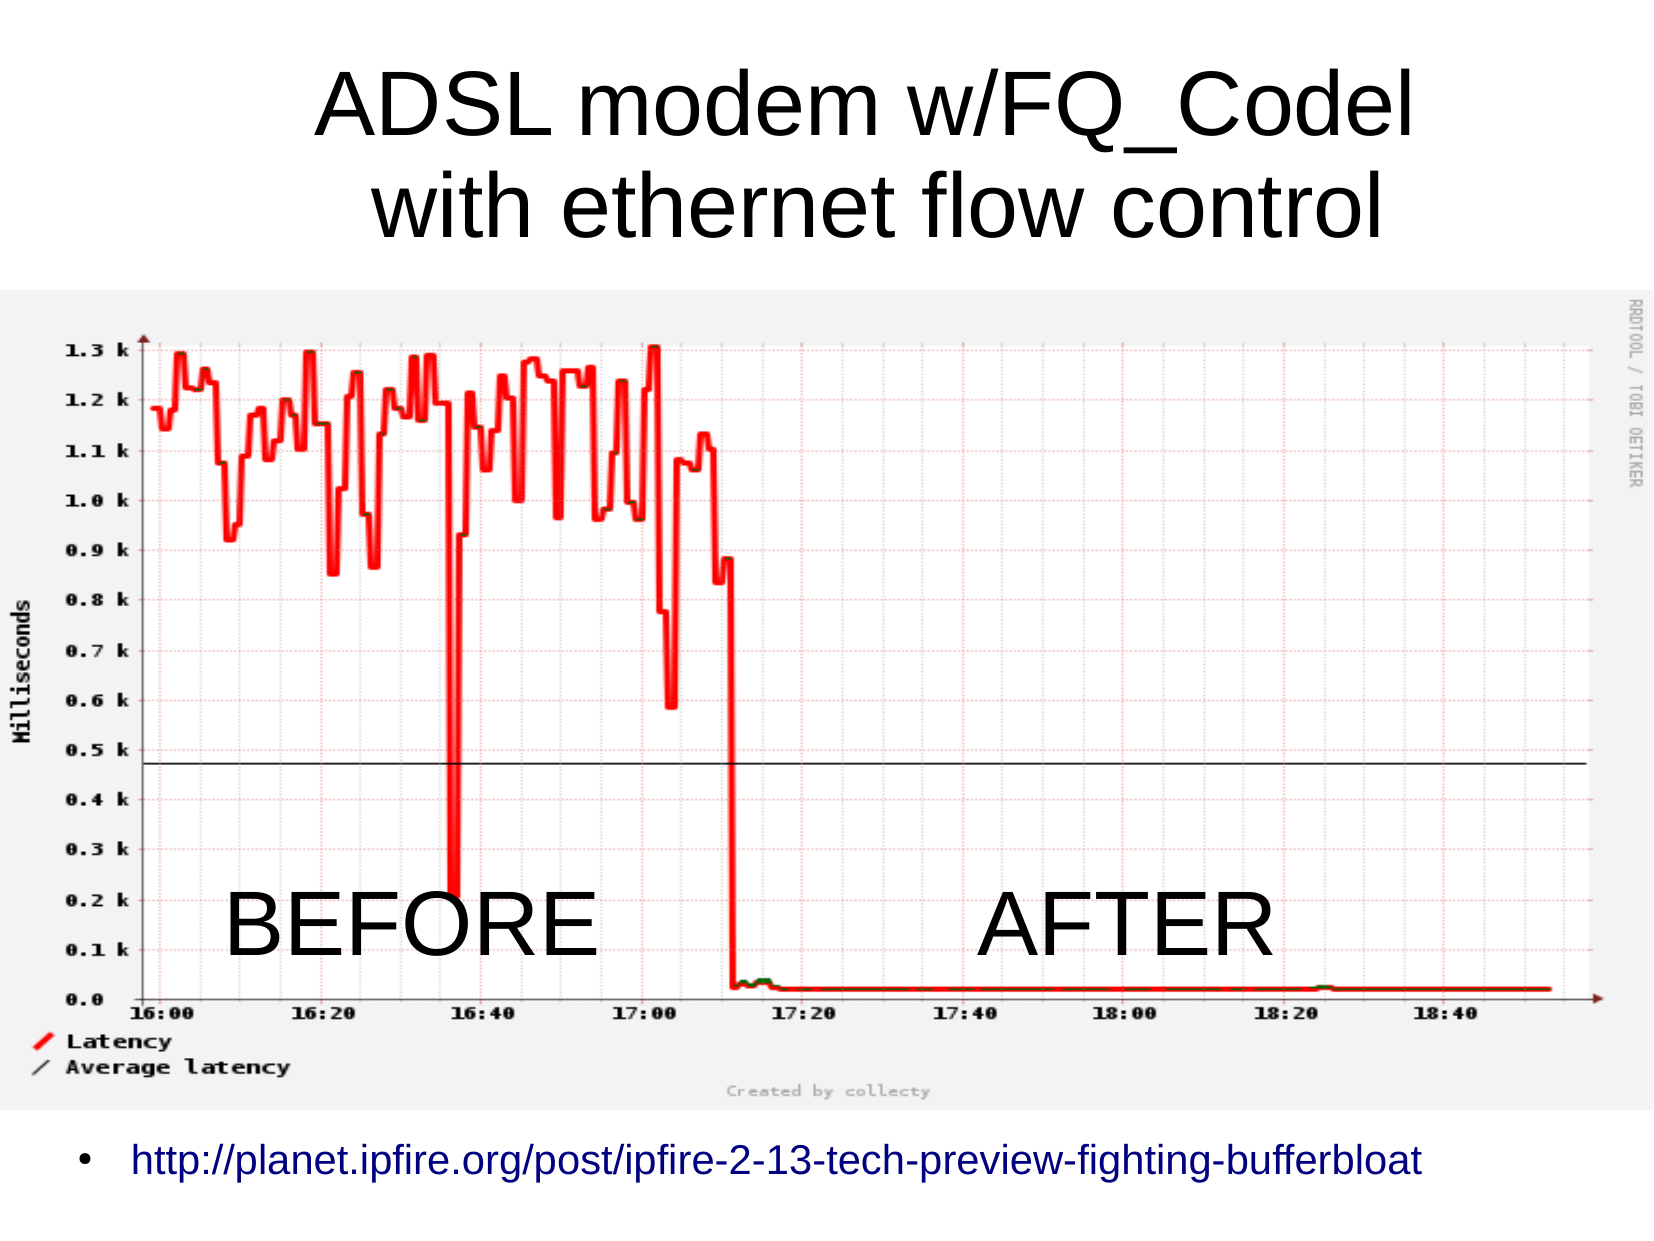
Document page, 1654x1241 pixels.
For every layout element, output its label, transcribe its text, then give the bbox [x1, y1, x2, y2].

list http://planet.ipfire.org/post/ipfire-2-13-tech-preview-fighting-bufferbloat [60, 1137, 1516, 1241]
picture [0, 290, 1654, 1111]
title ADSL modem w/FQ_Codel with ethernet flow control BEFORE AFTER [135, 52, 1624, 976]
